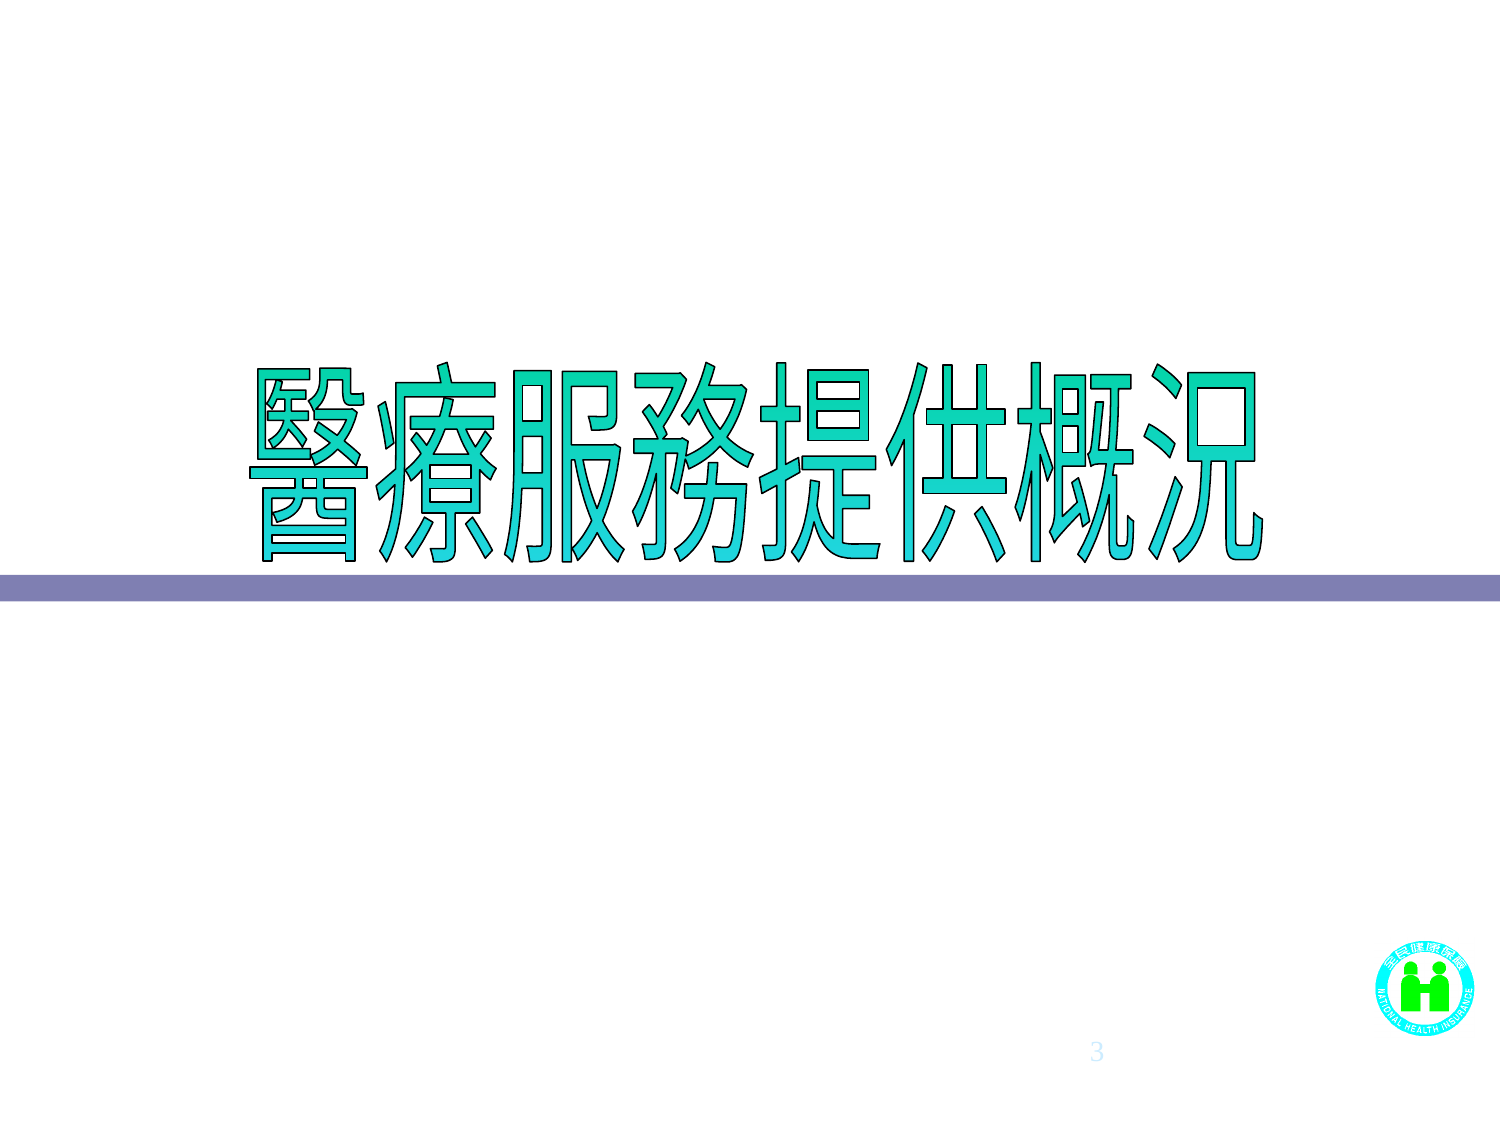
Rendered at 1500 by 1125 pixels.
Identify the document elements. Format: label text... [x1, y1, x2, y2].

text_box 醫療服務提供概況 [257, 368, 364, 466]
text_box 醫療服務提供概況 [1152, 364, 1182, 399]
text_box 醫療服務提供概況 [465, 517, 493, 559]
text_box 醫療服務提供概況 [504, 370, 552, 562]
text_box 醫療服務提供概況 [759, 362, 800, 561]
text_box 醫療服務提供概況 [405, 517, 433, 558]
text_box 醫療服務提供概況 [376, 362, 497, 562]
text_box 醫療服務提供概況 [922, 505, 955, 562]
text_box 醫療服務提供概況 [791, 456, 880, 562]
text_box 醫療服務提供概況 [974, 506, 1005, 562]
text_box [1074, 1025, 1388, 1101]
text_box 醫療服務提供概況 [886, 363, 927, 562]
text_box 醫療服務提供概況 [674, 462, 747, 562]
text_box 醫療服務提供概況 [1015, 362, 1053, 562]
text_box 醫療服務提供概況 [807, 369, 869, 441]
text_box 醫療服務提供概況 [923, 364, 1007, 494]
text_box 醫療服務提供概況 [1144, 424, 1175, 458]
text_box 醫療服務提供概況 [249, 467, 367, 562]
text_box 醫療服務提供概況 [632, 362, 754, 560]
text_box 醫療服務提供概況 [562, 371, 625, 562]
text_box 醫療服務提供概況 [1077, 374, 1134, 563]
text_box 醫療服務提供概況 [1173, 372, 1263, 562]
text_box 醫療服務提供概況 [1148, 476, 1183, 560]
text_box 醫療服務提供概況 [378, 401, 394, 449]
text_box 醫療服務提供概況 [1049, 375, 1090, 543]
